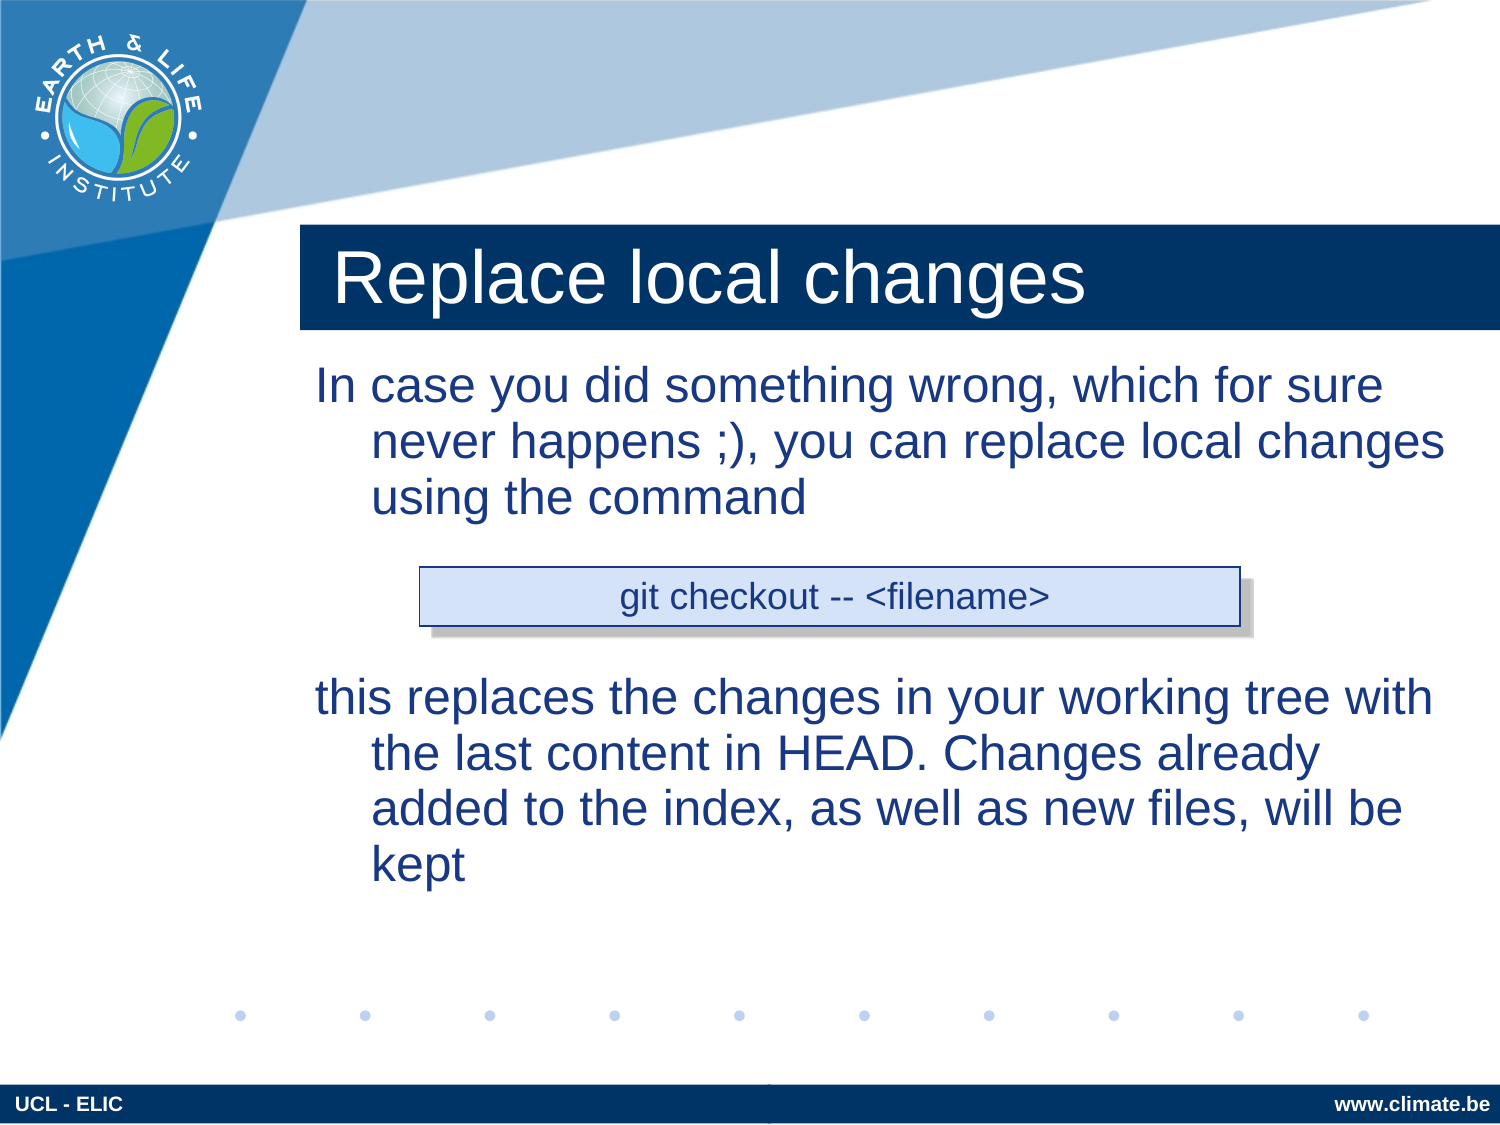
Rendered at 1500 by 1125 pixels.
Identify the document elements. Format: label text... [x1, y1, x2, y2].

picture [0, 0, 1500, 842]
list In case you did something wrong, which for sure never happens ;), you can replace local changes using the command [300, 350, 1476, 533]
text_box git checkout -- <filename> [419, 566, 1241, 626]
title Replace local changes [300, 224, 1500, 331]
list this replaces the changes in your working tree with the last content in HEAD. Changes already added to the index, as well as new files, will be kept [300, 661, 1476, 900]
